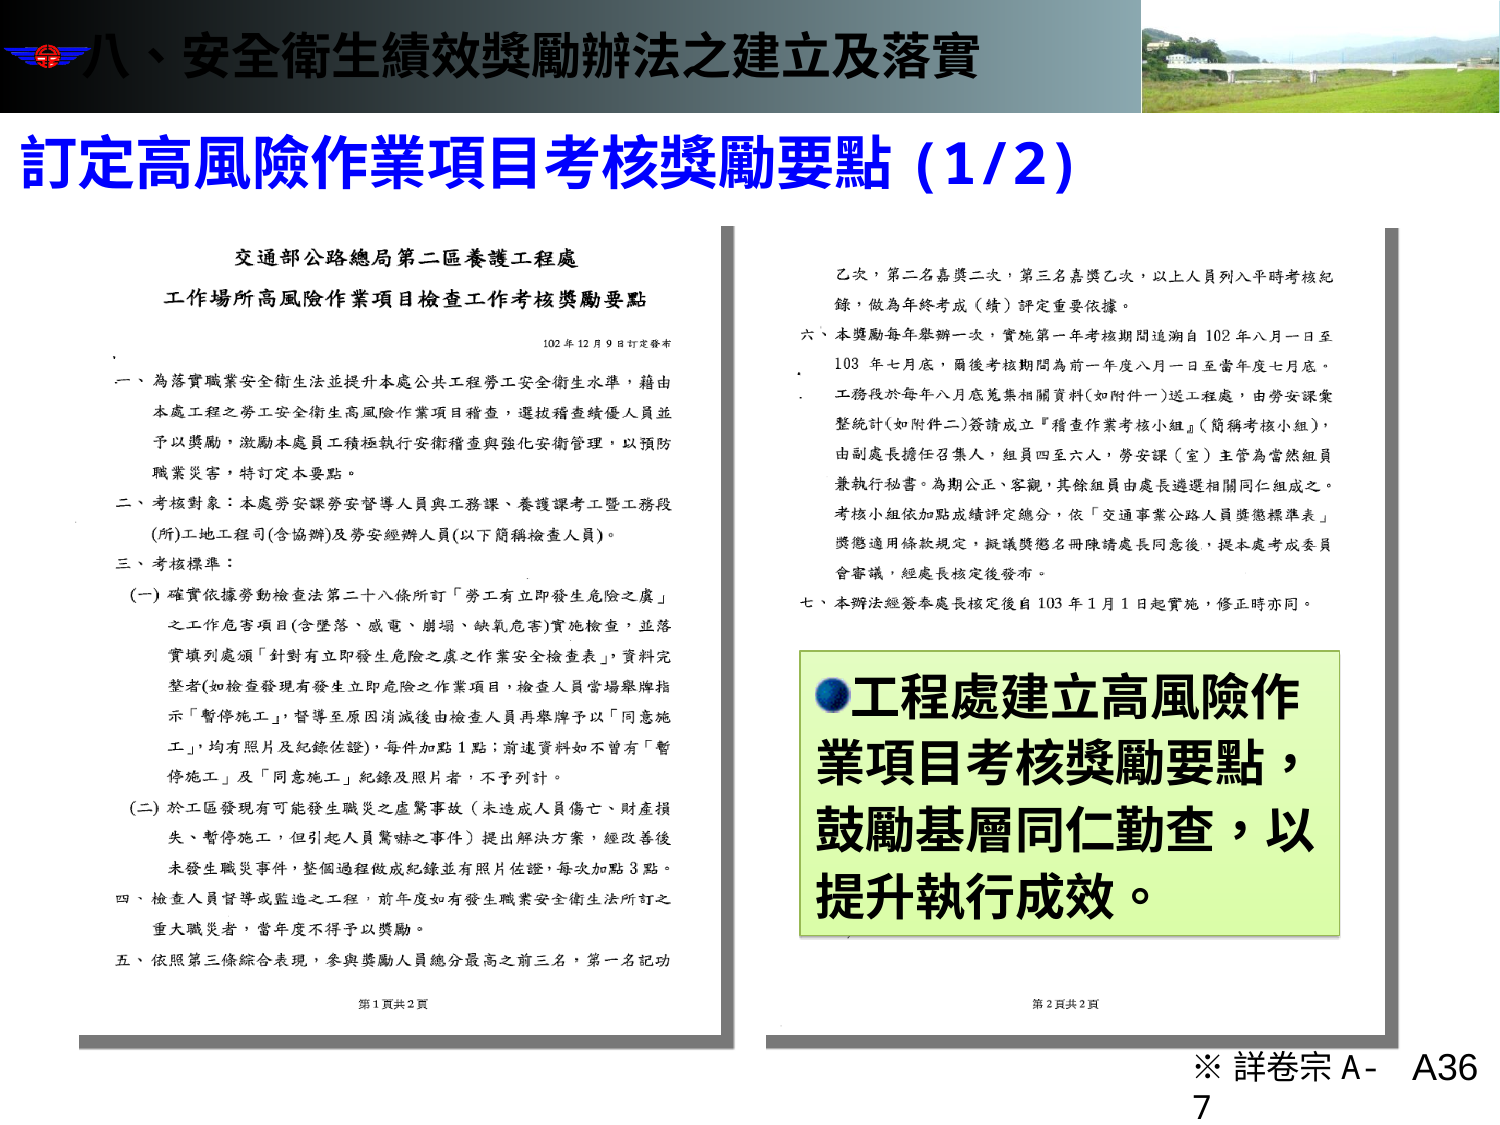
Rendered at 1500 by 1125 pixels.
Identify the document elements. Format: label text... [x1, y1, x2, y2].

text_box 訂定高風險作業項目考核獎勵要點(1/2) [4, 118, 1437, 209]
text_box [0, 0, 1141, 112]
text_box A36 [1397, 1035, 1500, 1096]
text_box 工程處建立高風險作業項目考核獎勵要點，鼓勵基層同仁勤查，以提升執行成效。 [800, 651, 1340, 936]
text_box 八、安全衛生績效獎勵辦法之建立及落實 [0, 0, 997, 95]
picture [1141, 0, 1500, 113]
picture [750, 212, 1385, 1035]
text_box ※詳卷宗A-7 [1176, 1038, 1412, 1095]
picture [63, 210, 721, 1035]
